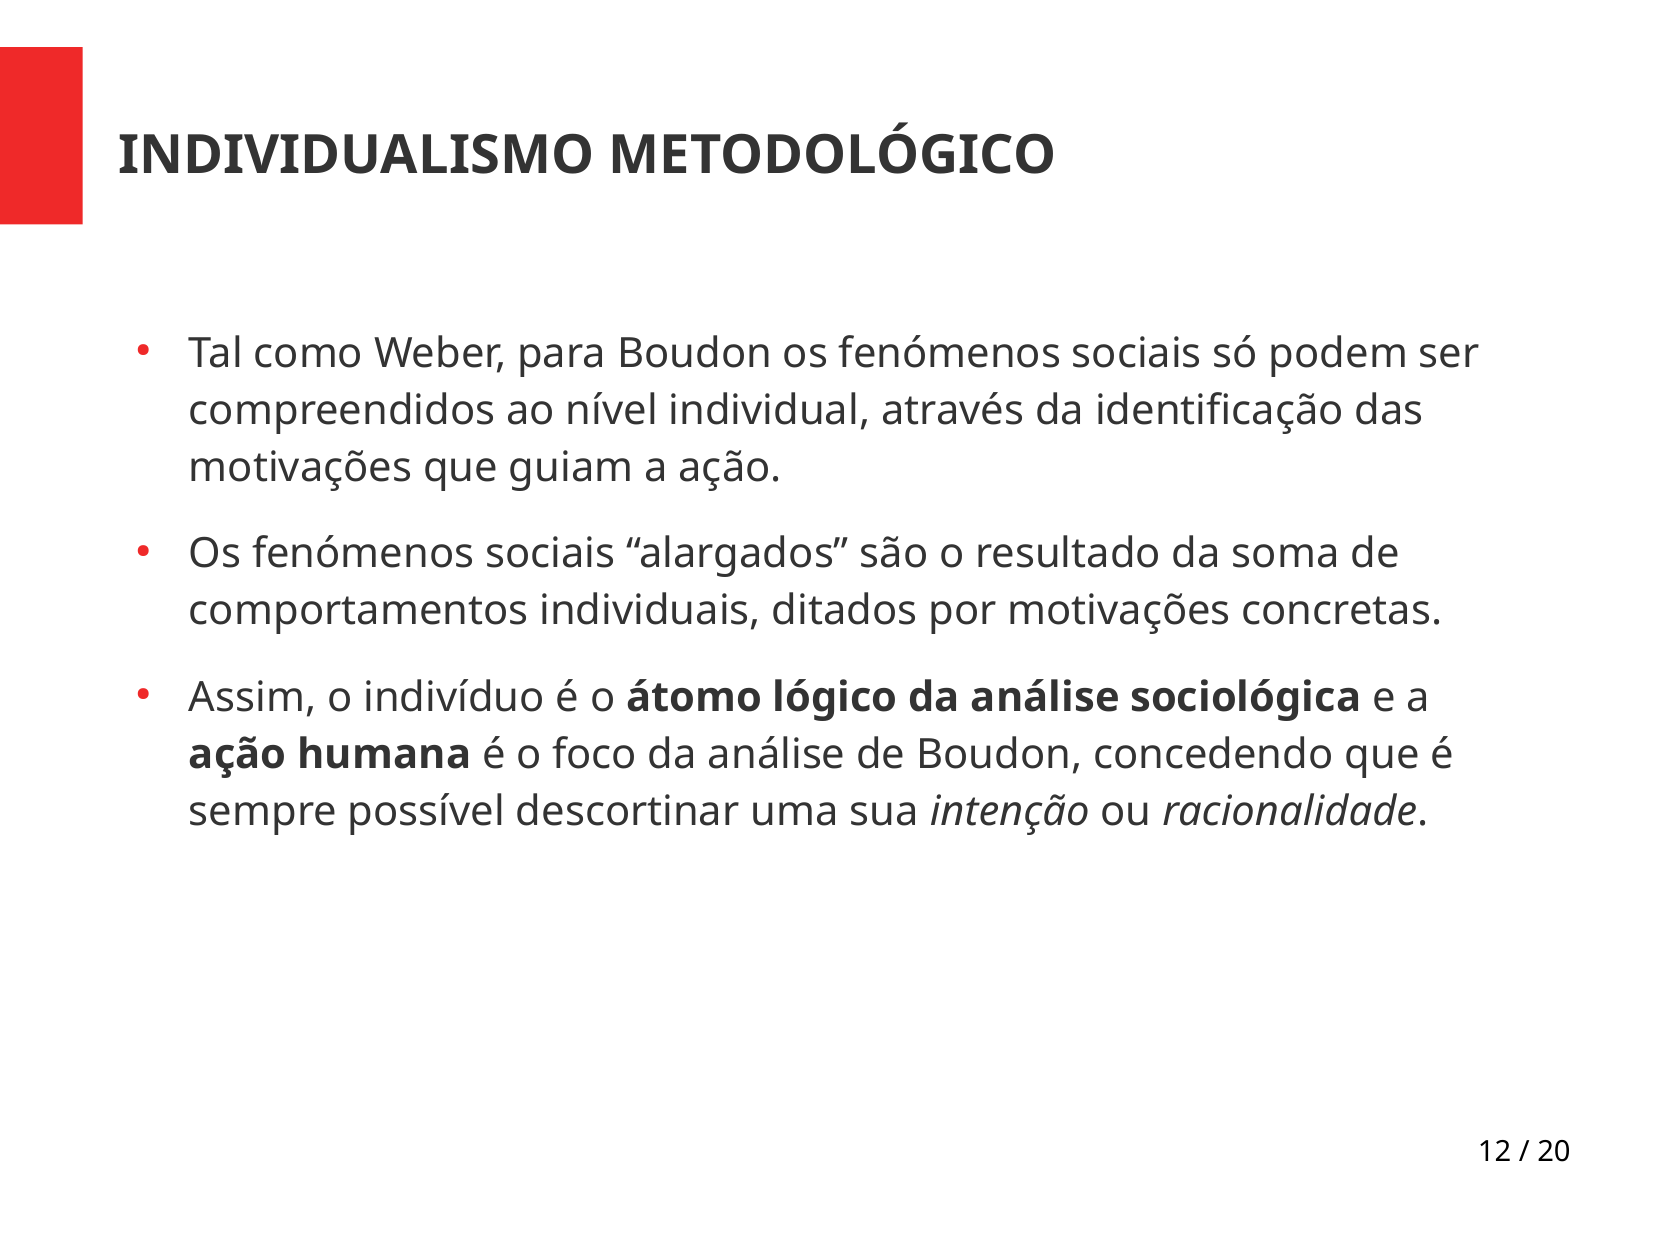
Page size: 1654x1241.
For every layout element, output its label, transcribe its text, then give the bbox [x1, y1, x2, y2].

list Tal como Weber, para Boudon os fenómenos sociais só podem ser compreendidos ao nível individual, através da identificação das motivações que guiam a ação. Os fenómenos sociais “alargados” são o resultado da soma de comportamentos individuais, ditados por motivações concretas. Assim, o indivíduo é o átomo lógico da análise sociológica e a ação humana é o foco da análise de Boudon, concedendo que é sempre possível descortinar uma sua intenção ou racionalidade. [118, 242, 1536, 962]
title INDIVIDUALISMO METODOLÓGICO [118, 49, 1571, 257]
